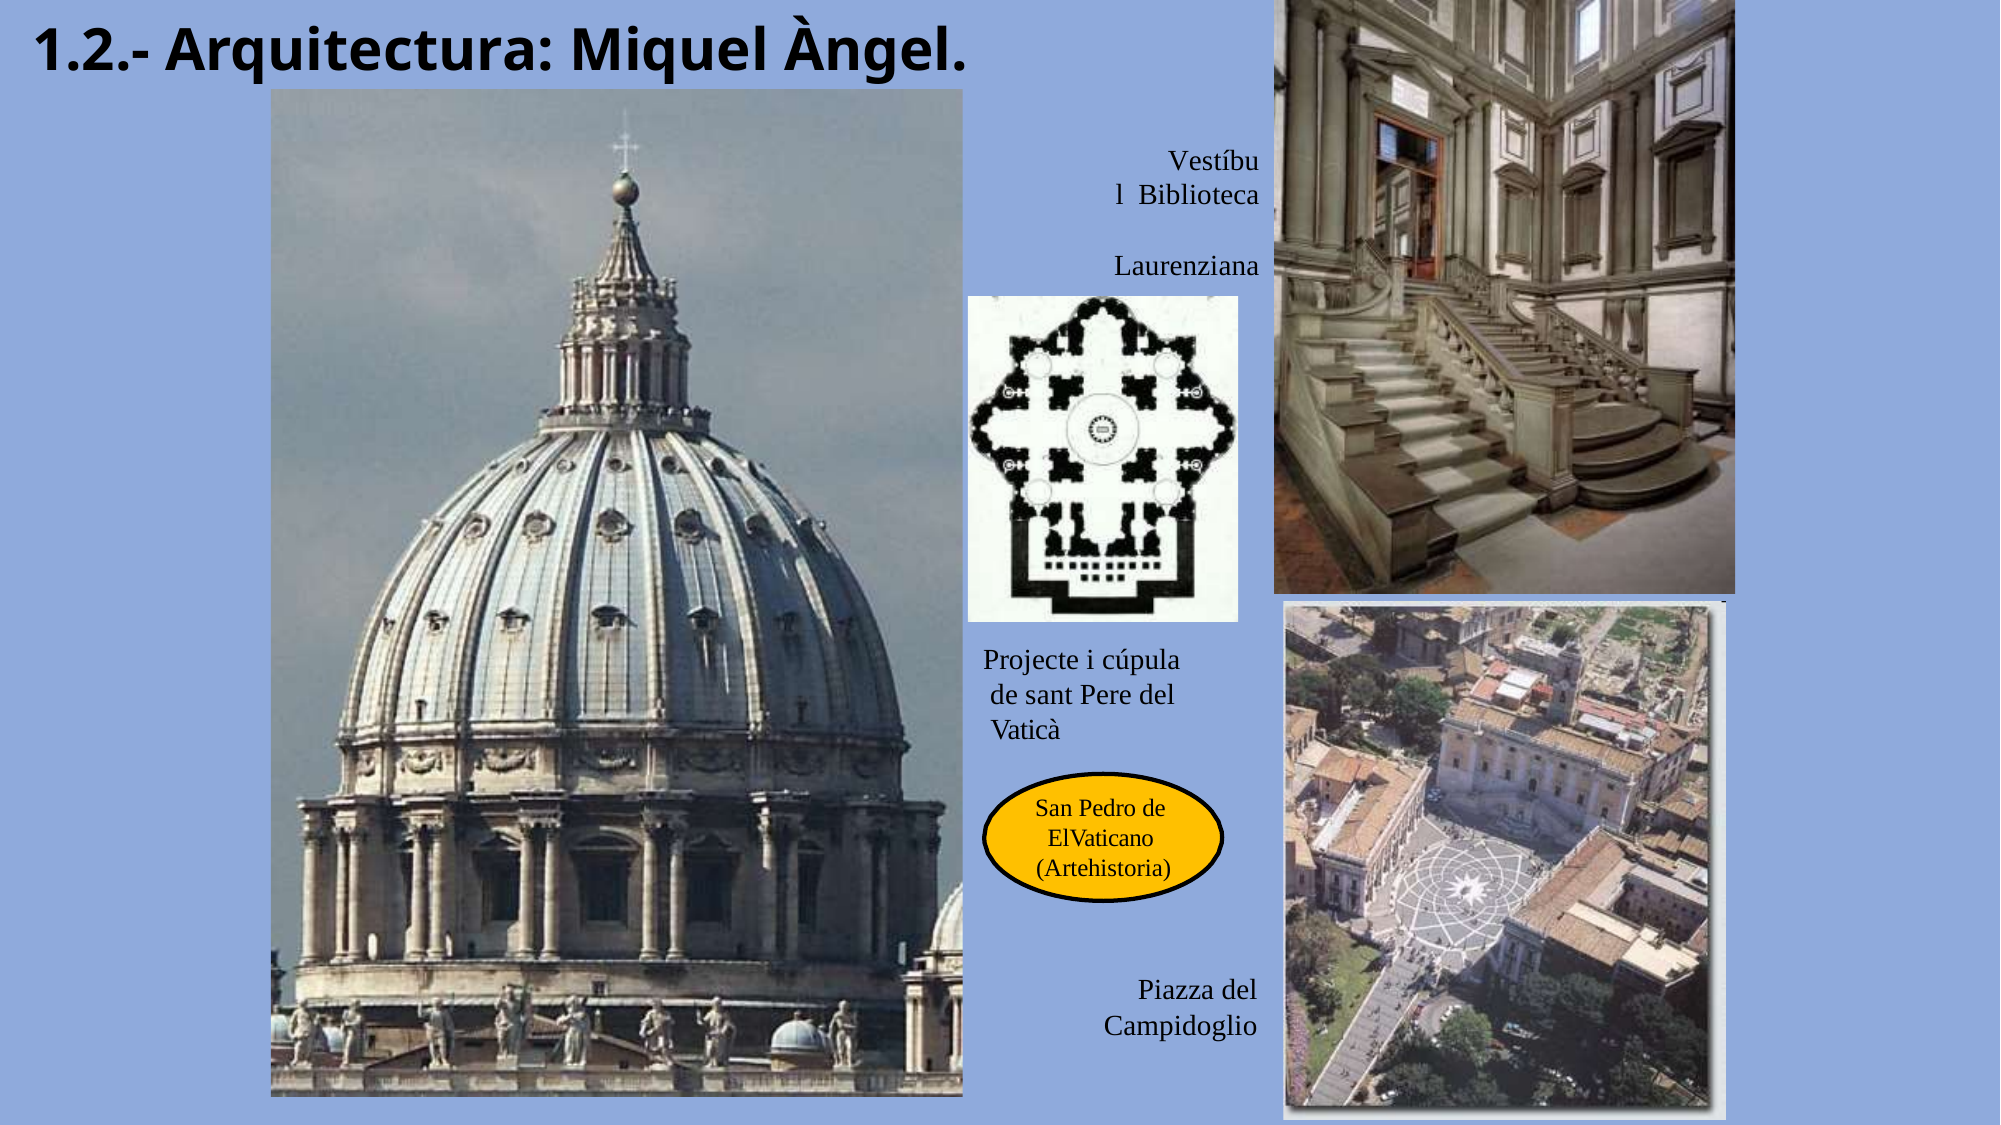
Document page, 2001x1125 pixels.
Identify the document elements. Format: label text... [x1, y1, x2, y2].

text_box [987, 790, 1219, 898]
title 1.2.- Arquitectura: Miquel Àngel. [30, 9, 1245, 83]
text_box [968, 297, 1238, 622]
text_box [1034, 776, 1172, 789]
text_box Piazza del Campidoglio [1103, 968, 1262, 1044]
text_box Vestíbul Biblioteca Laurenziana [1111, 138, 1262, 248]
text_box [271, 90, 963, 1096]
text_box [1274, 1, 1735, 593]
text_box San Pedro de El Vaticano (Artehistoria) [1032, 789, 1174, 884]
text_box [1283, 601, 1726, 1119]
text_box Projecte i cúpula de sant Pere del Vaticà [981, 637, 1182, 748]
